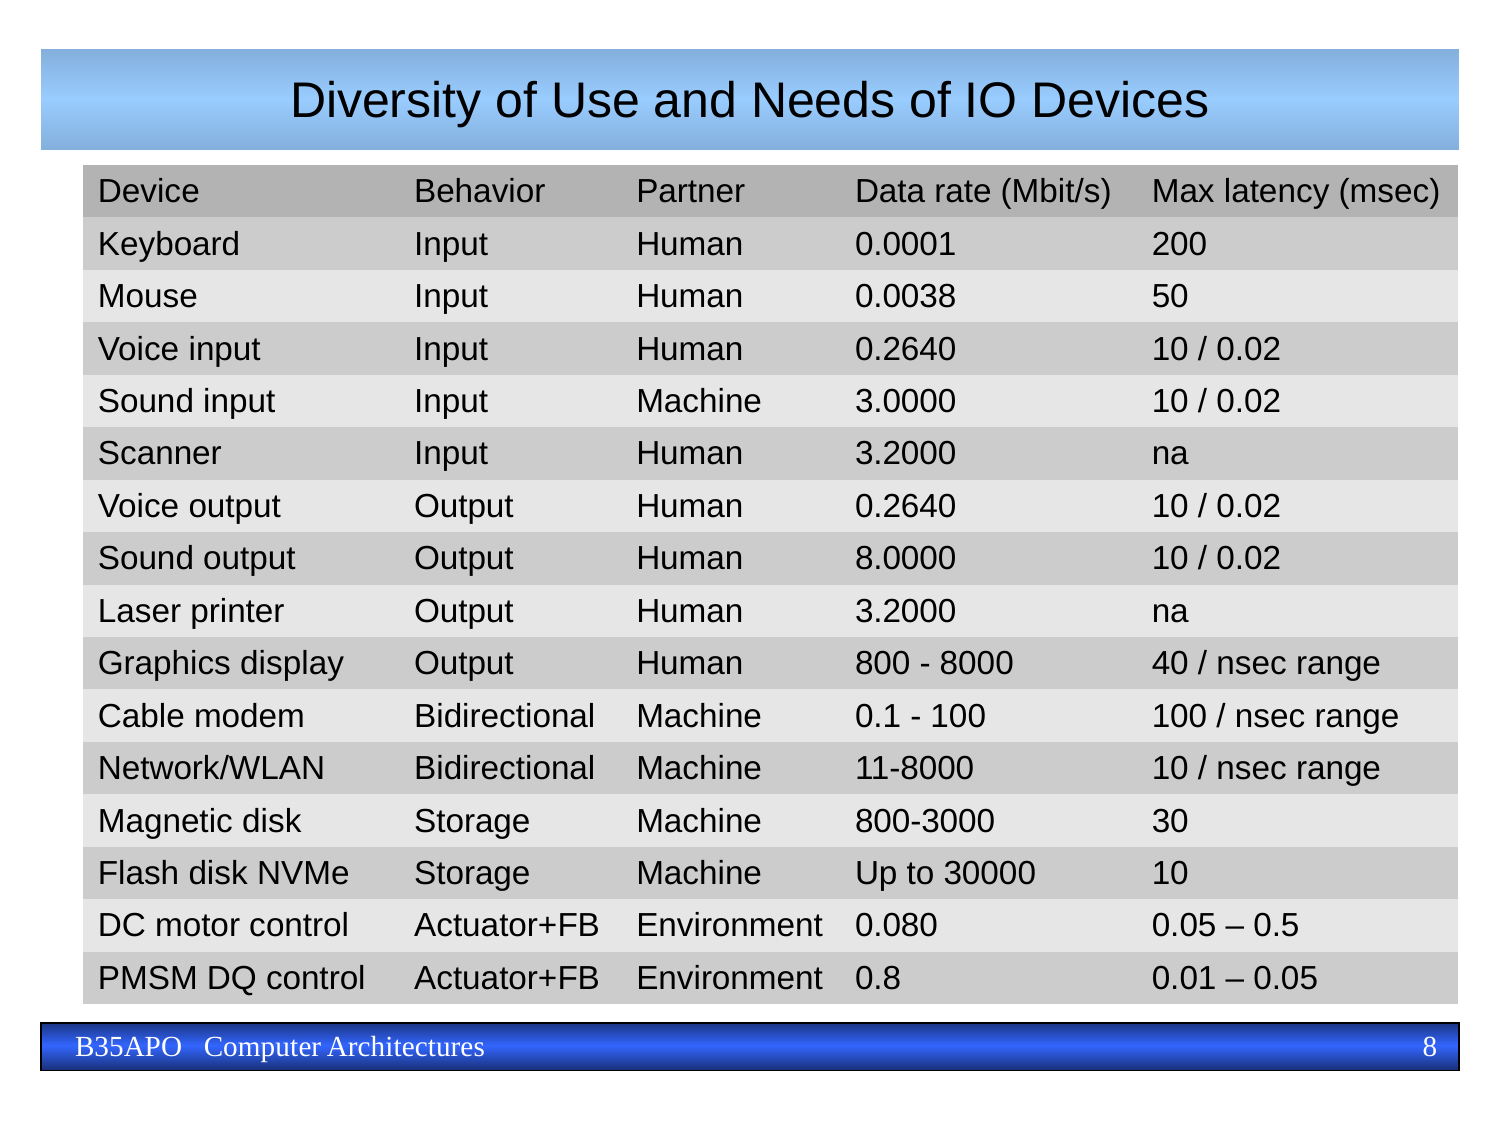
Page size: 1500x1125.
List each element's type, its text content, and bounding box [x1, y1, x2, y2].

table_cell Input [399, 322, 622, 375]
table_cell Environment [622, 952, 840, 1004]
table_cell Flash disk NVMe [83, 847, 399, 899]
table_cell 10 / 0.02 [1137, 375, 1458, 427]
table_cell 10 / 0.02 [1137, 480, 1458, 532]
table_cell Network/WLAN [83, 742, 399, 794]
table_cell Machine [622, 689, 840, 742]
table_cell Up to 30000 [840, 847, 1137, 899]
table_cell Human [622, 322, 840, 375]
table_cell 8.0000 [840, 532, 1137, 585]
table_cell PMSM DQ control [83, 952, 399, 1004]
table_cell Sound output [83, 532, 399, 585]
table_cell 10 [1137, 847, 1458, 899]
table_cell Voice input [83, 322, 399, 375]
table_cell Actuator+FB [399, 899, 622, 952]
table_cell Machine [622, 847, 840, 899]
table_cell Output [399, 637, 622, 689]
table_cell 11-8000 [840, 742, 1137, 794]
table_cell 0.2640 [840, 480, 1137, 532]
table_cell 0.0038 [840, 270, 1137, 322]
table_cell Input [399, 375, 622, 427]
table_cell Input [399, 217, 622, 270]
table_cell 10 / nsec range [1137, 742, 1458, 794]
table_cell Human [622, 532, 840, 585]
table_cell 3.0000 [840, 375, 1137, 427]
table_cell 3.2000 [840, 585, 1137, 637]
table_cell Human [622, 427, 840, 480]
table_cell Keyboard [83, 217, 399, 270]
table_cell 30 [1137, 794, 1458, 847]
table_cell Machine [622, 742, 840, 794]
table_cell 200 [1137, 217, 1458, 270]
table_cell 0.2640 [840, 322, 1137, 375]
table_cell DC motor control [83, 899, 399, 952]
table_cell 0.8 [840, 952, 1137, 1004]
table_cell 40 / nsec range [1137, 637, 1458, 689]
table_header Behavior [399, 165, 622, 217]
table_cell 800-3000 [840, 794, 1137, 847]
table_cell Machine [622, 375, 840, 427]
table_cell Storage [399, 794, 622, 847]
table_cell Mouse [83, 270, 399, 322]
table_cell 100 / nsec range [1137, 689, 1458, 742]
table_cell Magnetic disk [83, 794, 399, 847]
table_header Partner [622, 165, 840, 217]
table_cell Input [399, 427, 622, 480]
table_cell 10 / 0.02 [1137, 532, 1458, 585]
table_cell Actuator+FB [399, 952, 622, 1004]
table_cell Sound input [83, 375, 399, 427]
table_cell na [1137, 585, 1458, 637]
table_cell Cable modem [83, 689, 399, 742]
table_cell Graphics display [83, 637, 399, 689]
table_cell Human [622, 480, 840, 532]
table_cell Human [622, 217, 840, 270]
table_cell 50 [1137, 270, 1458, 322]
table_cell Input [399, 270, 622, 322]
table_cell 0.1 - 100 [840, 689, 1137, 742]
table_cell Human [622, 270, 840, 322]
table_cell Voice output [83, 480, 399, 532]
table_cell 3.2000 [840, 427, 1137, 480]
table_header Device [83, 165, 399, 217]
table_header Data rate (Mbit/s) [840, 165, 1137, 217]
table_header Max latency (msec) [1137, 165, 1458, 217]
table_cell Bidirectional [399, 742, 622, 794]
table_cell 0.0001 [840, 217, 1137, 270]
table_cell Output [399, 532, 622, 585]
table_cell 0.01 – 0.05 [1137, 952, 1458, 1004]
title Diversity of Use and Needs of IO Devices [41, 49, 1459, 150]
table_cell Human [622, 585, 840, 637]
table_cell Human [622, 637, 840, 689]
table_cell 10 / 0.02 [1137, 322, 1458, 375]
table_cell Scanner [83, 427, 399, 480]
table_cell Output [399, 480, 622, 532]
table_cell Environment [622, 899, 840, 952]
table_cell na [1137, 427, 1458, 480]
table_cell Storage [399, 847, 622, 899]
table_cell 800 - 8000 [840, 637, 1137, 689]
table_cell Output [399, 585, 622, 637]
table_cell Laser printer [83, 585, 399, 637]
table_cell 0.080 [840, 899, 1137, 952]
table_cell 0.05 – 0.5 [1137, 899, 1458, 952]
table_cell Bidirectional [399, 689, 622, 742]
table_cell Machine [622, 794, 840, 847]
